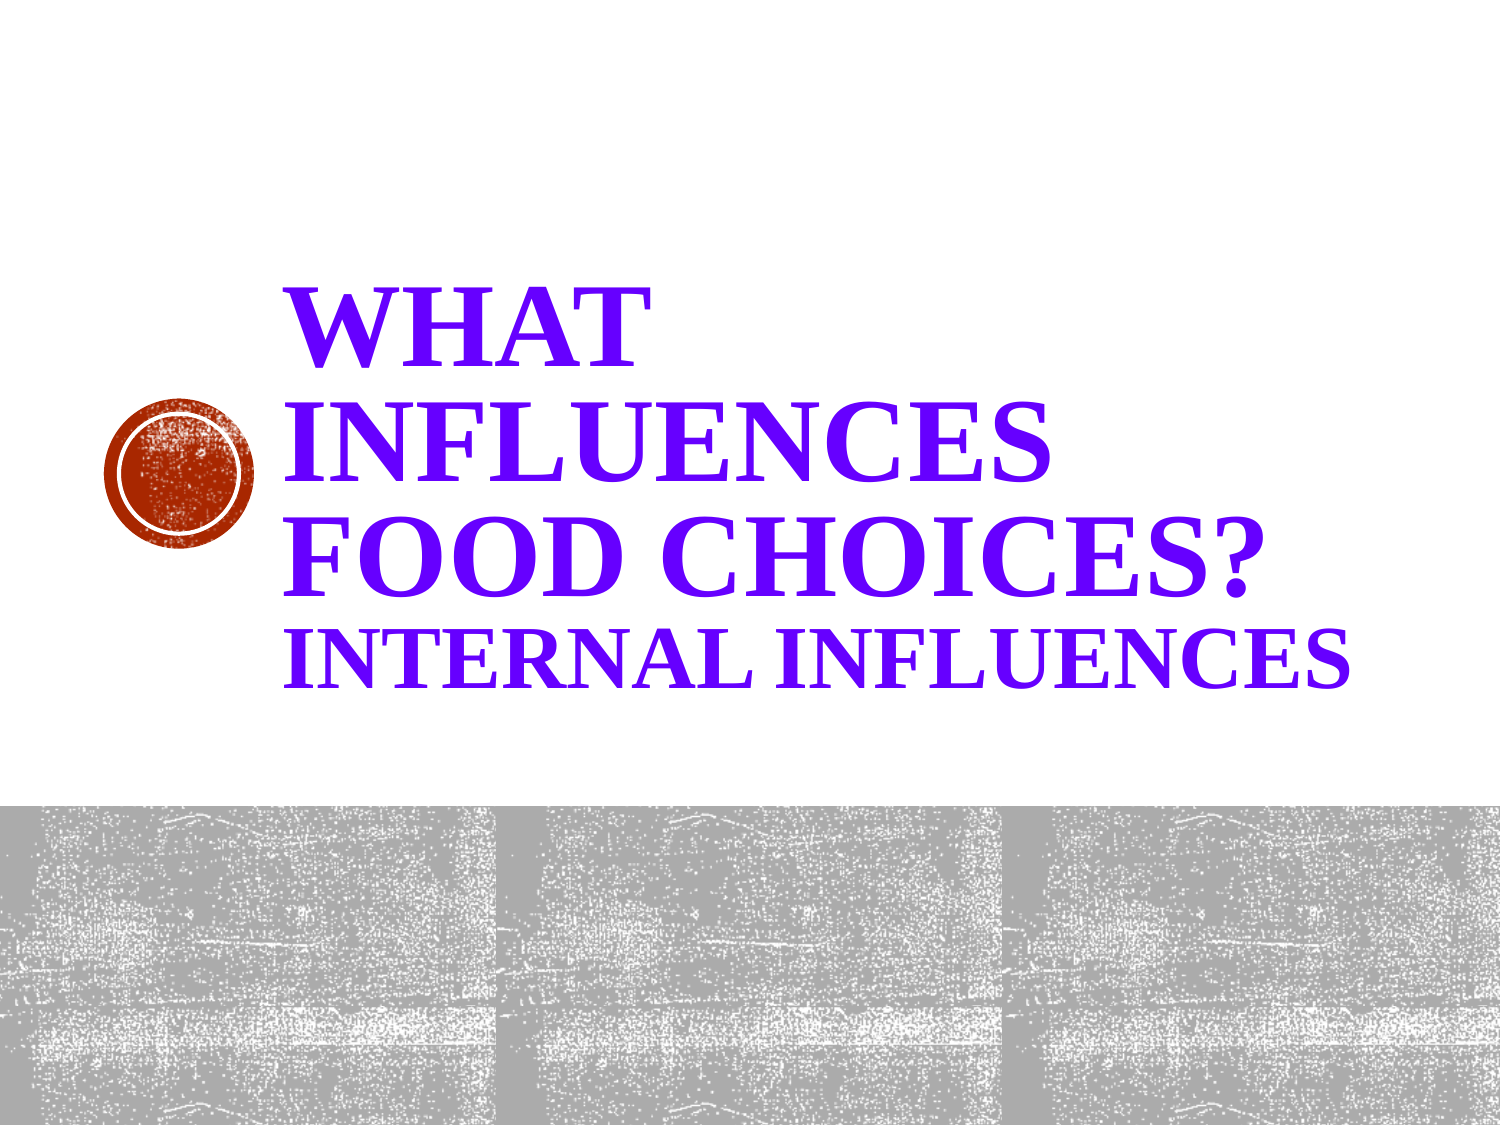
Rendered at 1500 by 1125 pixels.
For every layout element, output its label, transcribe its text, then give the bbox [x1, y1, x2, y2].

title WHAT INFLUENCES FOOD CHOICES? INTERNAL INFLUENCES [266, 201, 1409, 779]
list [266, 823, 1381, 999]
picture [103, 398, 254, 549]
